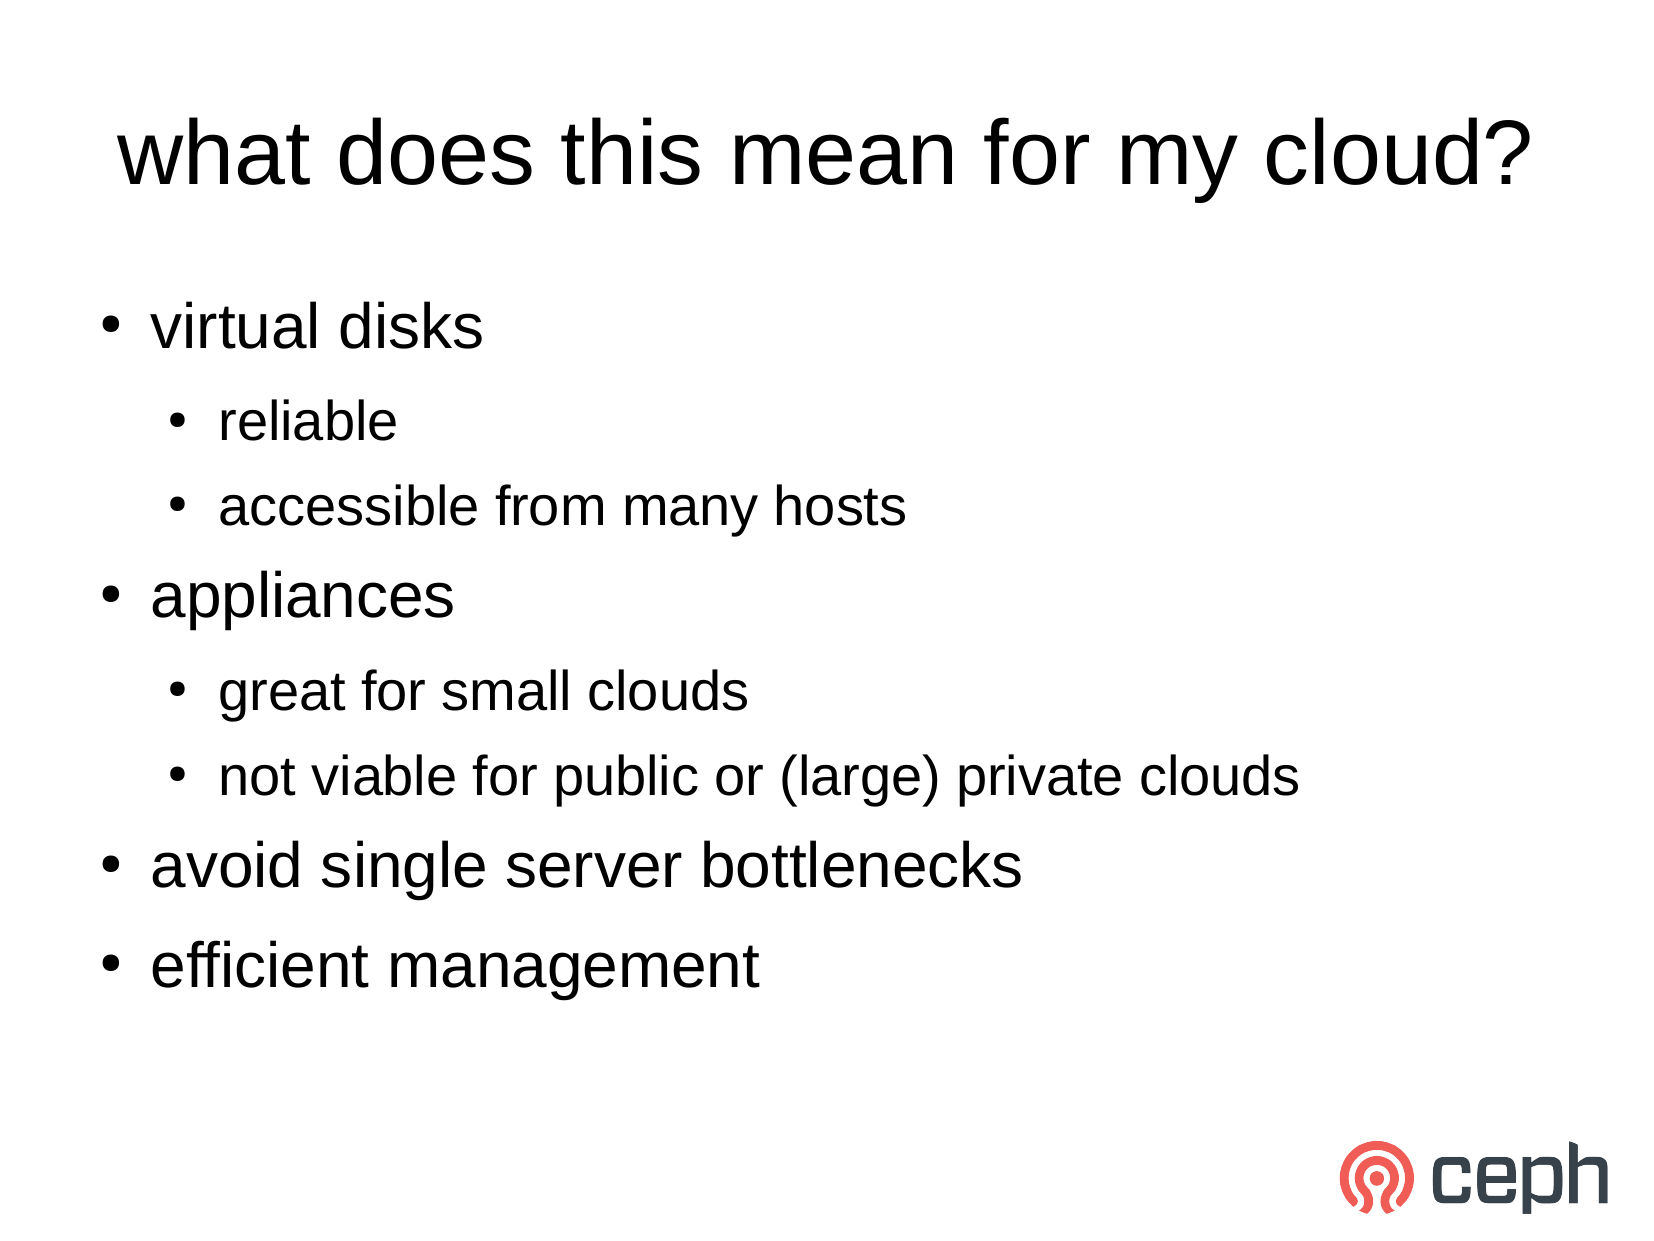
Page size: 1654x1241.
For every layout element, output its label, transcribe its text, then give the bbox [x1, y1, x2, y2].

list virtual disks reliable accessible from many hosts appliances great for small clouds not viable for public or (large) private clouds avoid single server bottlenecks efficient management [82, 290, 1571, 1010]
title what does this mean for my cloud? [82, 49, 1571, 257]
picture [1293, 1095, 1654, 1241]
